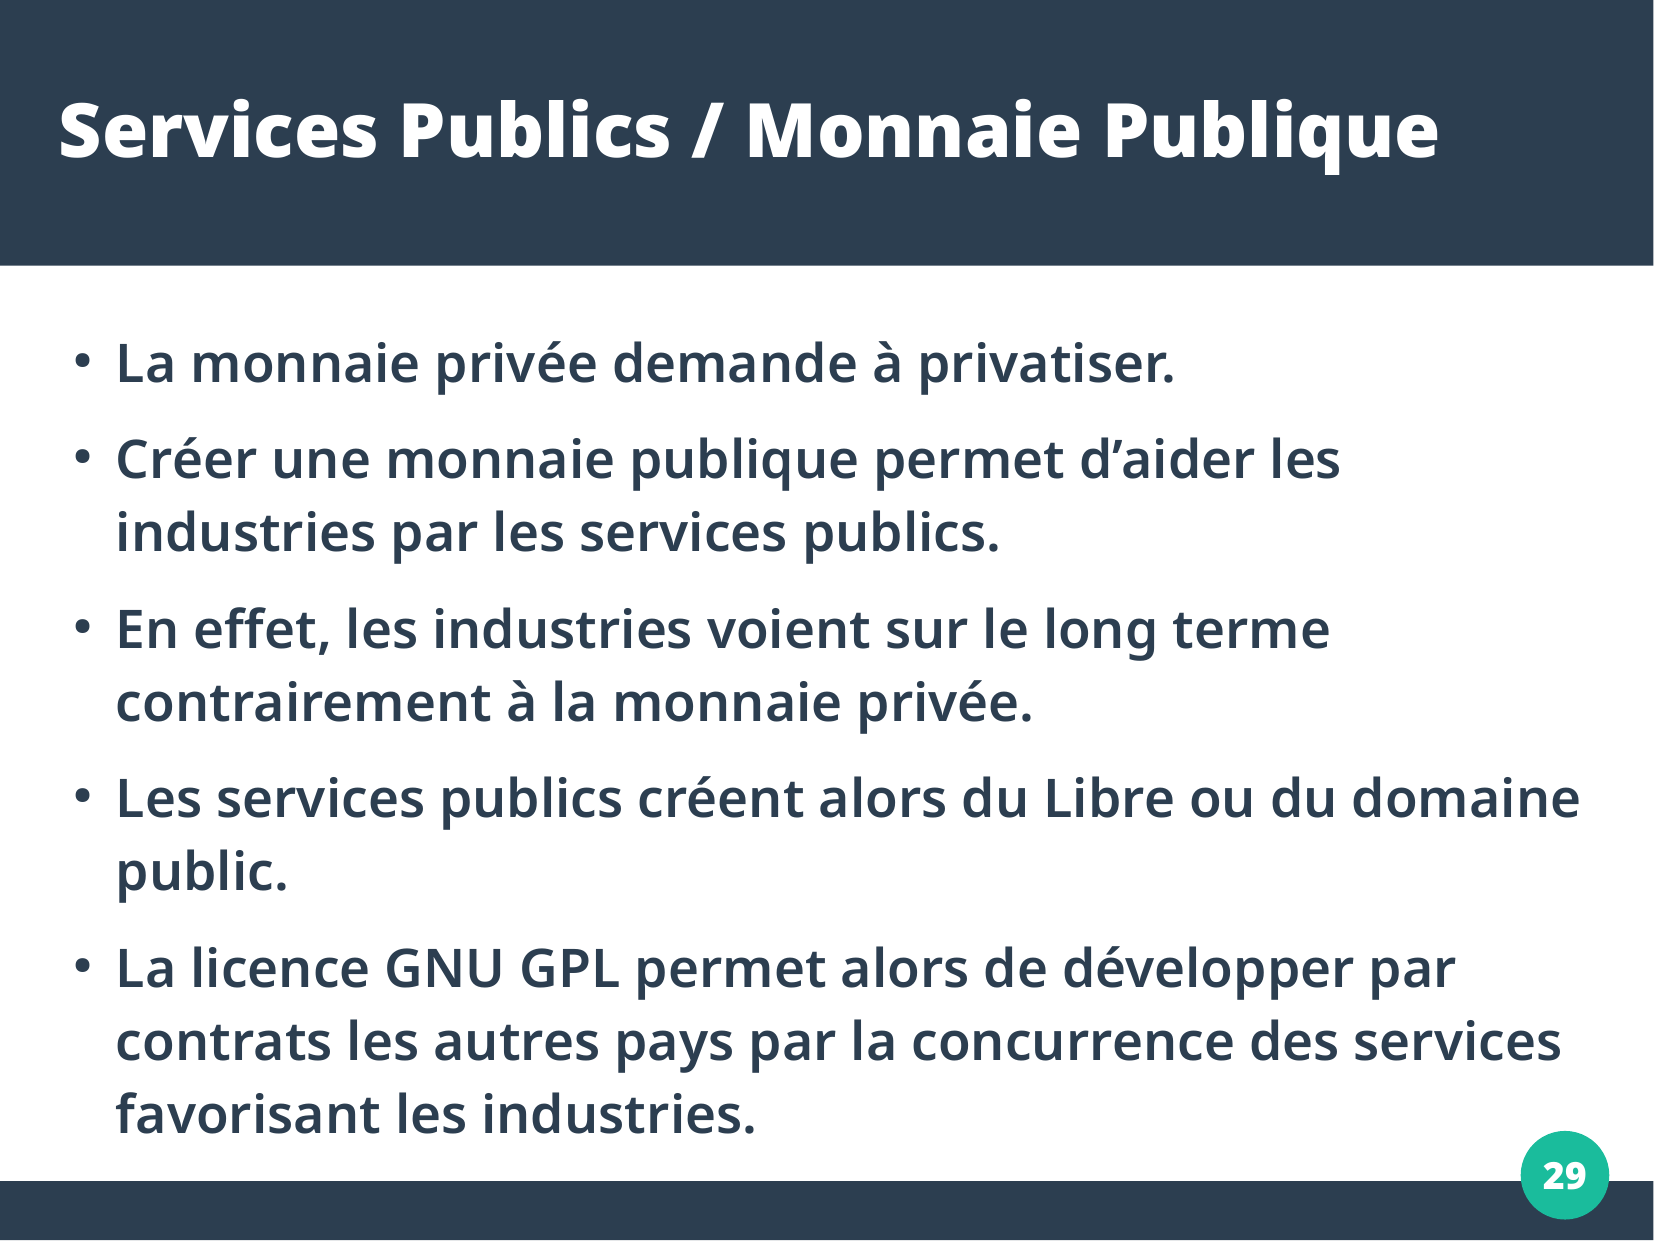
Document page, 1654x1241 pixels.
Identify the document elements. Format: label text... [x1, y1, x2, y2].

list La monnaie privée demande à privatiser. Créer une monnaie publique permet d’aider les industries par les services publics. En effet, les industries voient sur le long terme contrairement à la monnaie privée. Les services publics créent alors du Libre ou du domaine public. La licence GNU GPL permet alors de développer par contrats les autres pays par la concurrence des services favorisant les industries. [59, 324, 1595, 1152]
title Services Publics / Monnaie Publique [59, 49, 1595, 207]
